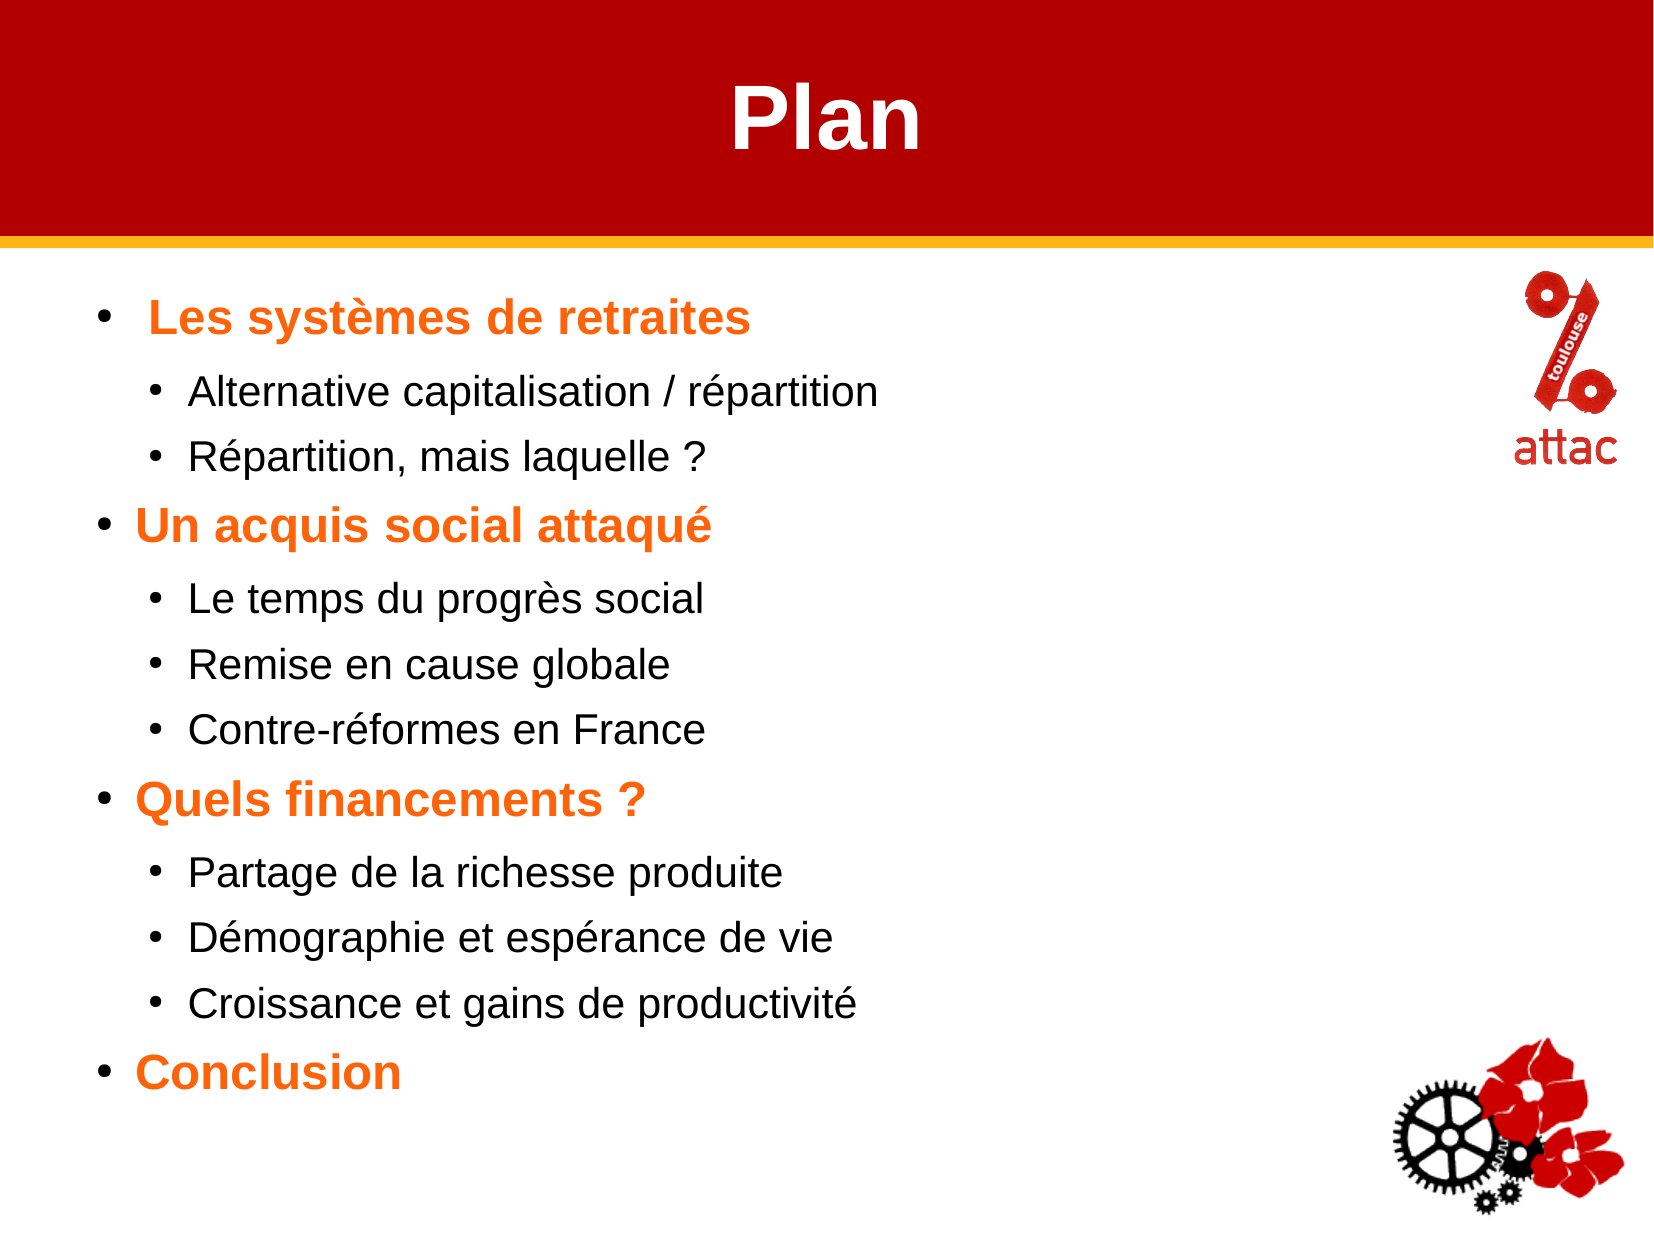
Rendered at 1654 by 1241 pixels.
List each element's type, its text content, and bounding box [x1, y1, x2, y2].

list Les systèmes de retraites Alternative capitalisation / répartition Répartition, mais laquelle ? Un acquis social attaqué Le temps du progrès social Remise en cause globale Contre-réformes en France Quels financements ? Partage de la richesse produite Démographie et espérance de vie Croissance et gains de productivité Conclusion [82, 290, 1506, 1109]
title Plan [82, 13, 1571, 222]
picture [1387, 1033, 1628, 1218]
picture [1509, 265, 1625, 473]
